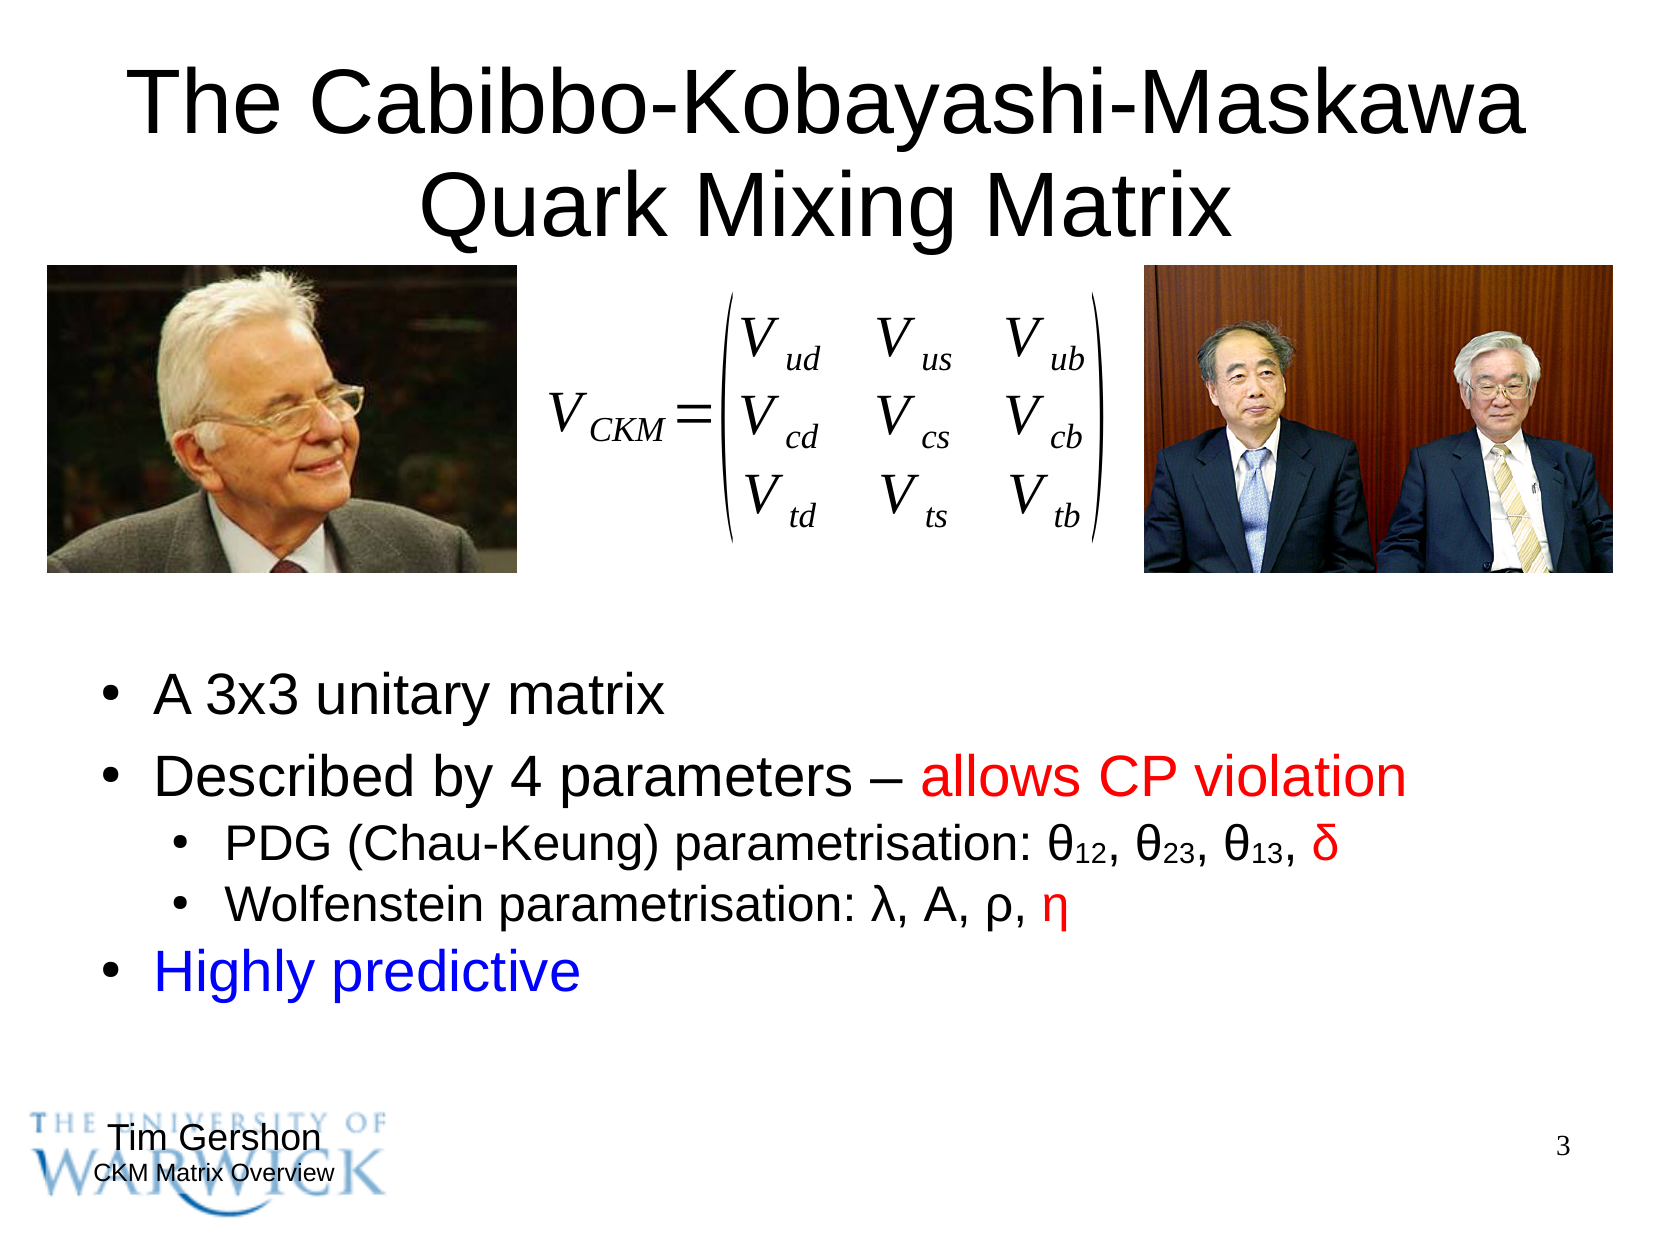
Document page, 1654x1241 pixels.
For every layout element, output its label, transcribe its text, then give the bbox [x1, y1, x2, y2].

title The Cabibbo-Kobayashi-Maskawa Quark Mixing Matrix [82, 49, 1571, 257]
picture [1144, 265, 1613, 573]
text_box Tim Gershon CKM Matrix Overview [45, 1108, 384, 1194]
picture [19, 1106, 406, 1232]
picture [47, 265, 517, 573]
chart [531, 288, 1122, 547]
list A 3x3 unitary matrix Described by 4 parameters – allows CP violation PDG (Chau-Keung) parametrisation: θ12, θ23, θ13, δ Wolfenstein parametrisation: λ, A, ρ, η Highly predictive [82, 661, 1571, 1021]
